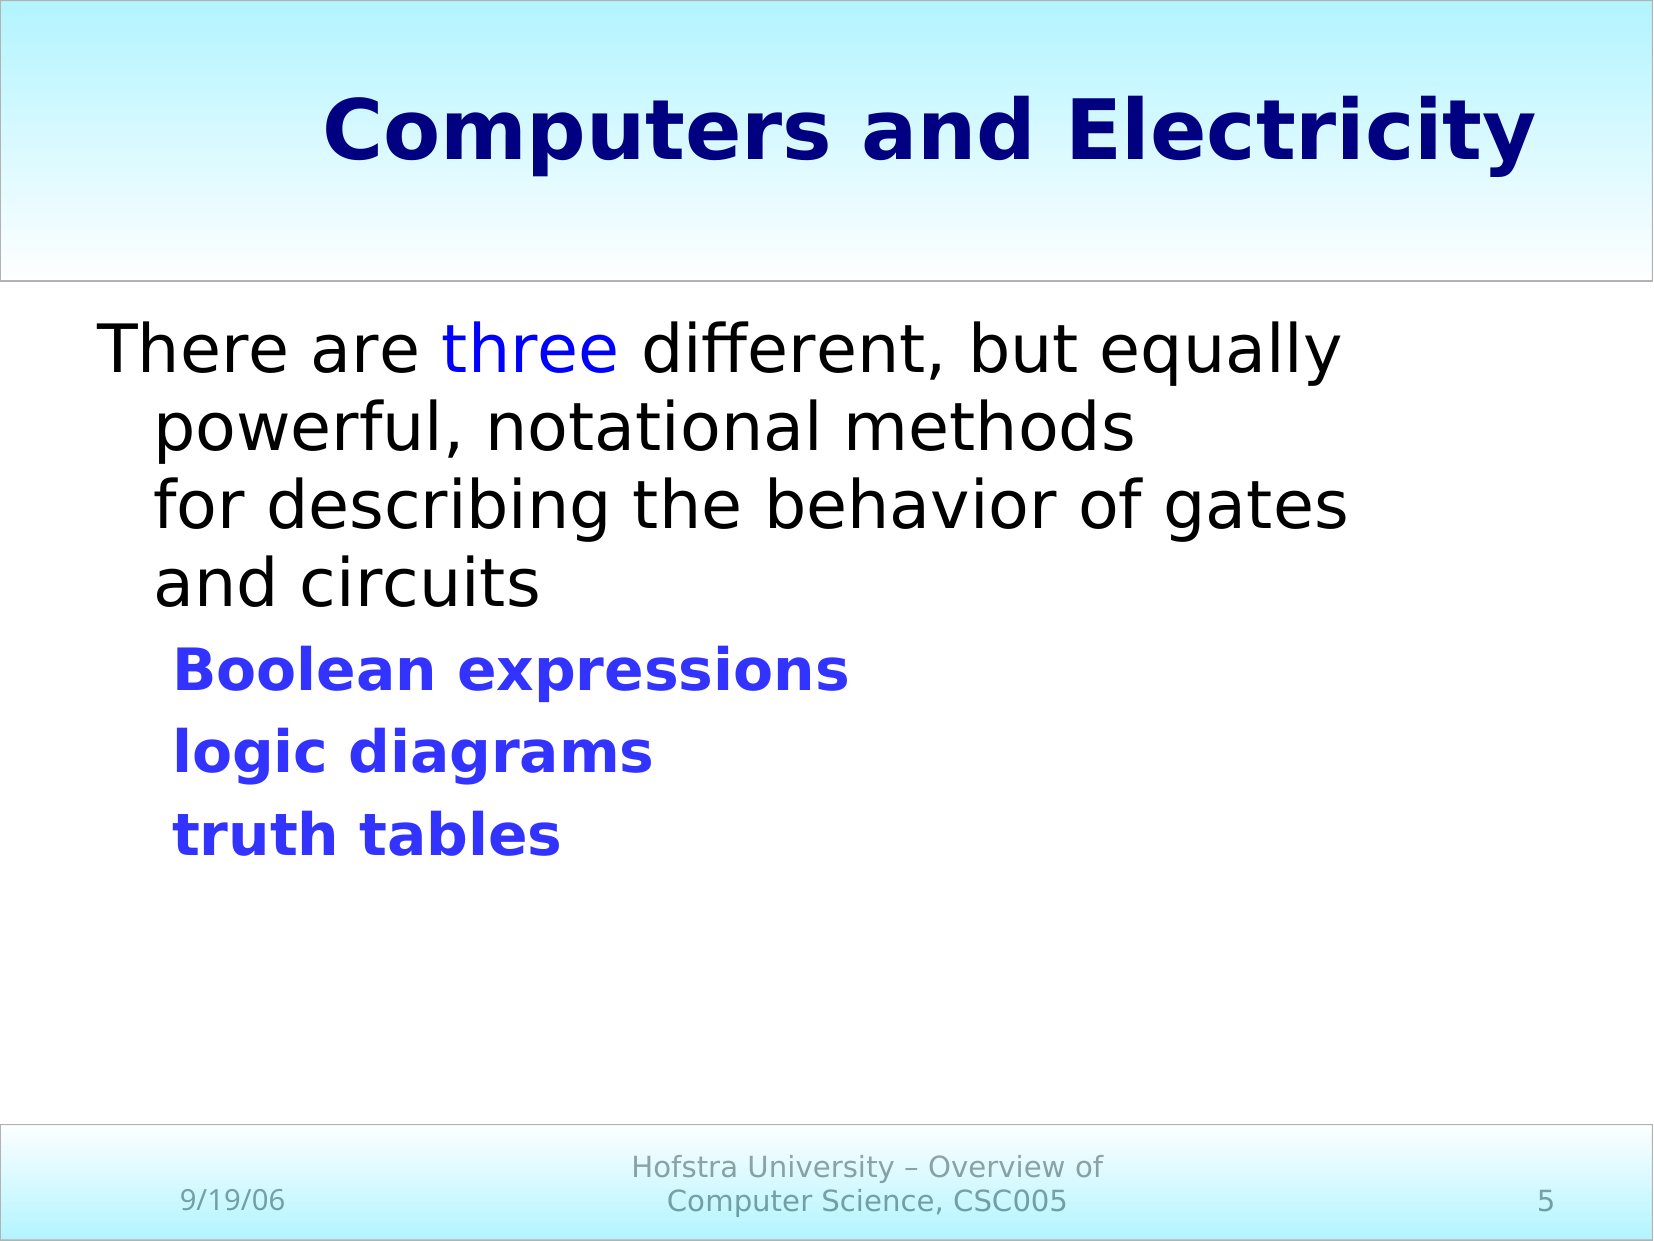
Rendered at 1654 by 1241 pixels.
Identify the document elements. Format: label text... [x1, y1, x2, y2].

list There are three different, but equally powerful, notational methods for describing the behavior of gates and circuits Boolean expressions logic diagrams truth tables [82, 303, 1571, 1131]
title Computers and Electricity [247, 12, 1612, 250]
